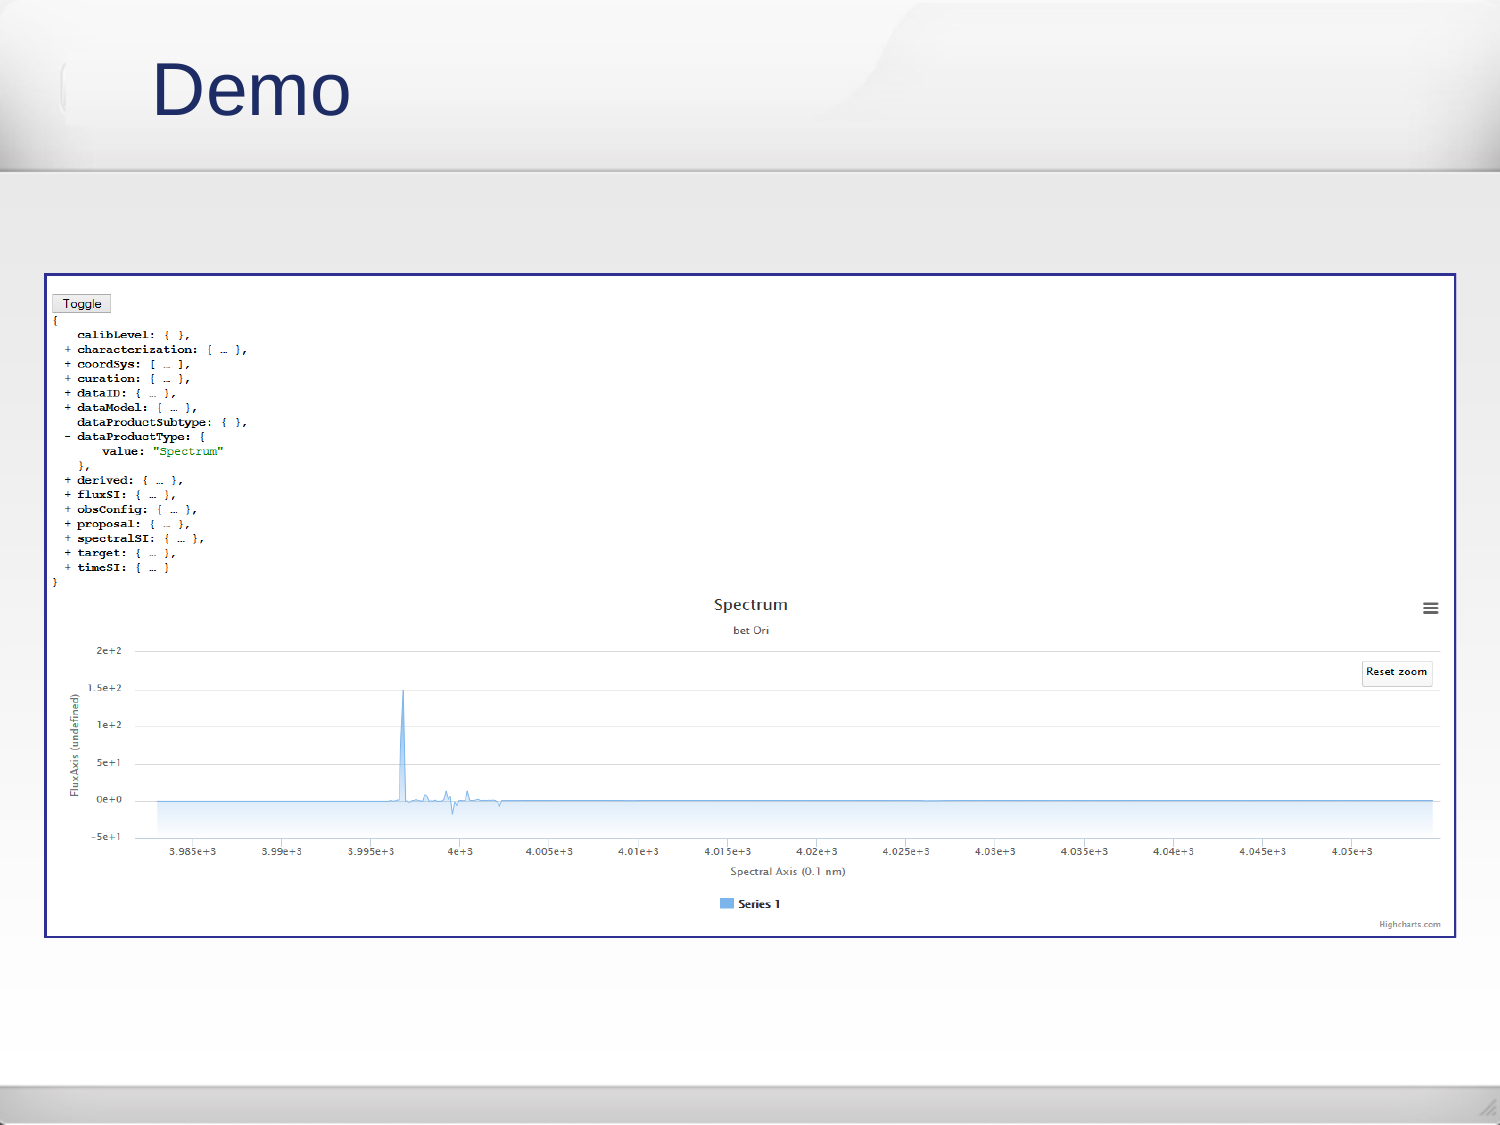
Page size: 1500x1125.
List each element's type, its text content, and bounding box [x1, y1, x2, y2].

title Demo [137, 28, 1399, 139]
picture [0, 0, 1500, 1125]
